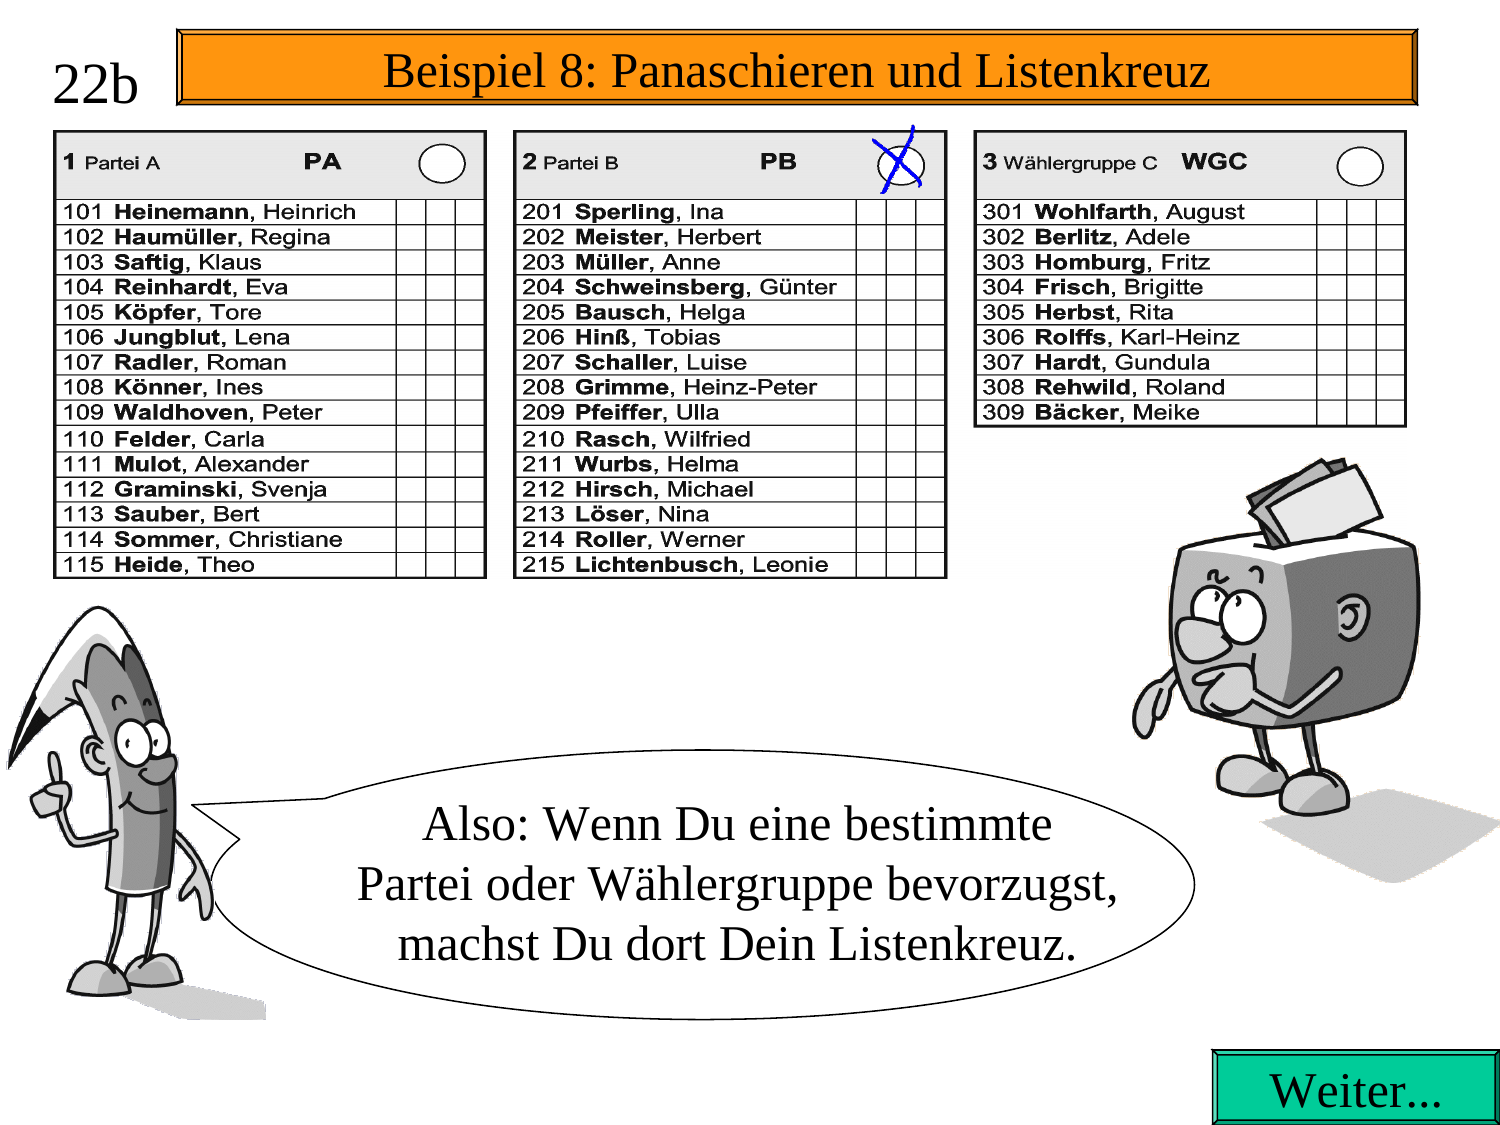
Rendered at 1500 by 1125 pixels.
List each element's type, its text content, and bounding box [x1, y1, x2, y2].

text_box 22b [37, 37, 160, 138]
text_box Also: Wenn Du eine bestimmte Partei oder Wählergruppe bevorzugst, machst Du dort Dein Listenkreuz. [266, 750, 1195, 1020]
text_box Beispiel 8: Panaschieren und Listenkreuz [183, 35, 1412, 99]
picture [2, 597, 266, 1020]
picture [53, 122, 1500, 883]
text_box Weiter... [1218, 1055, 1495, 1120]
